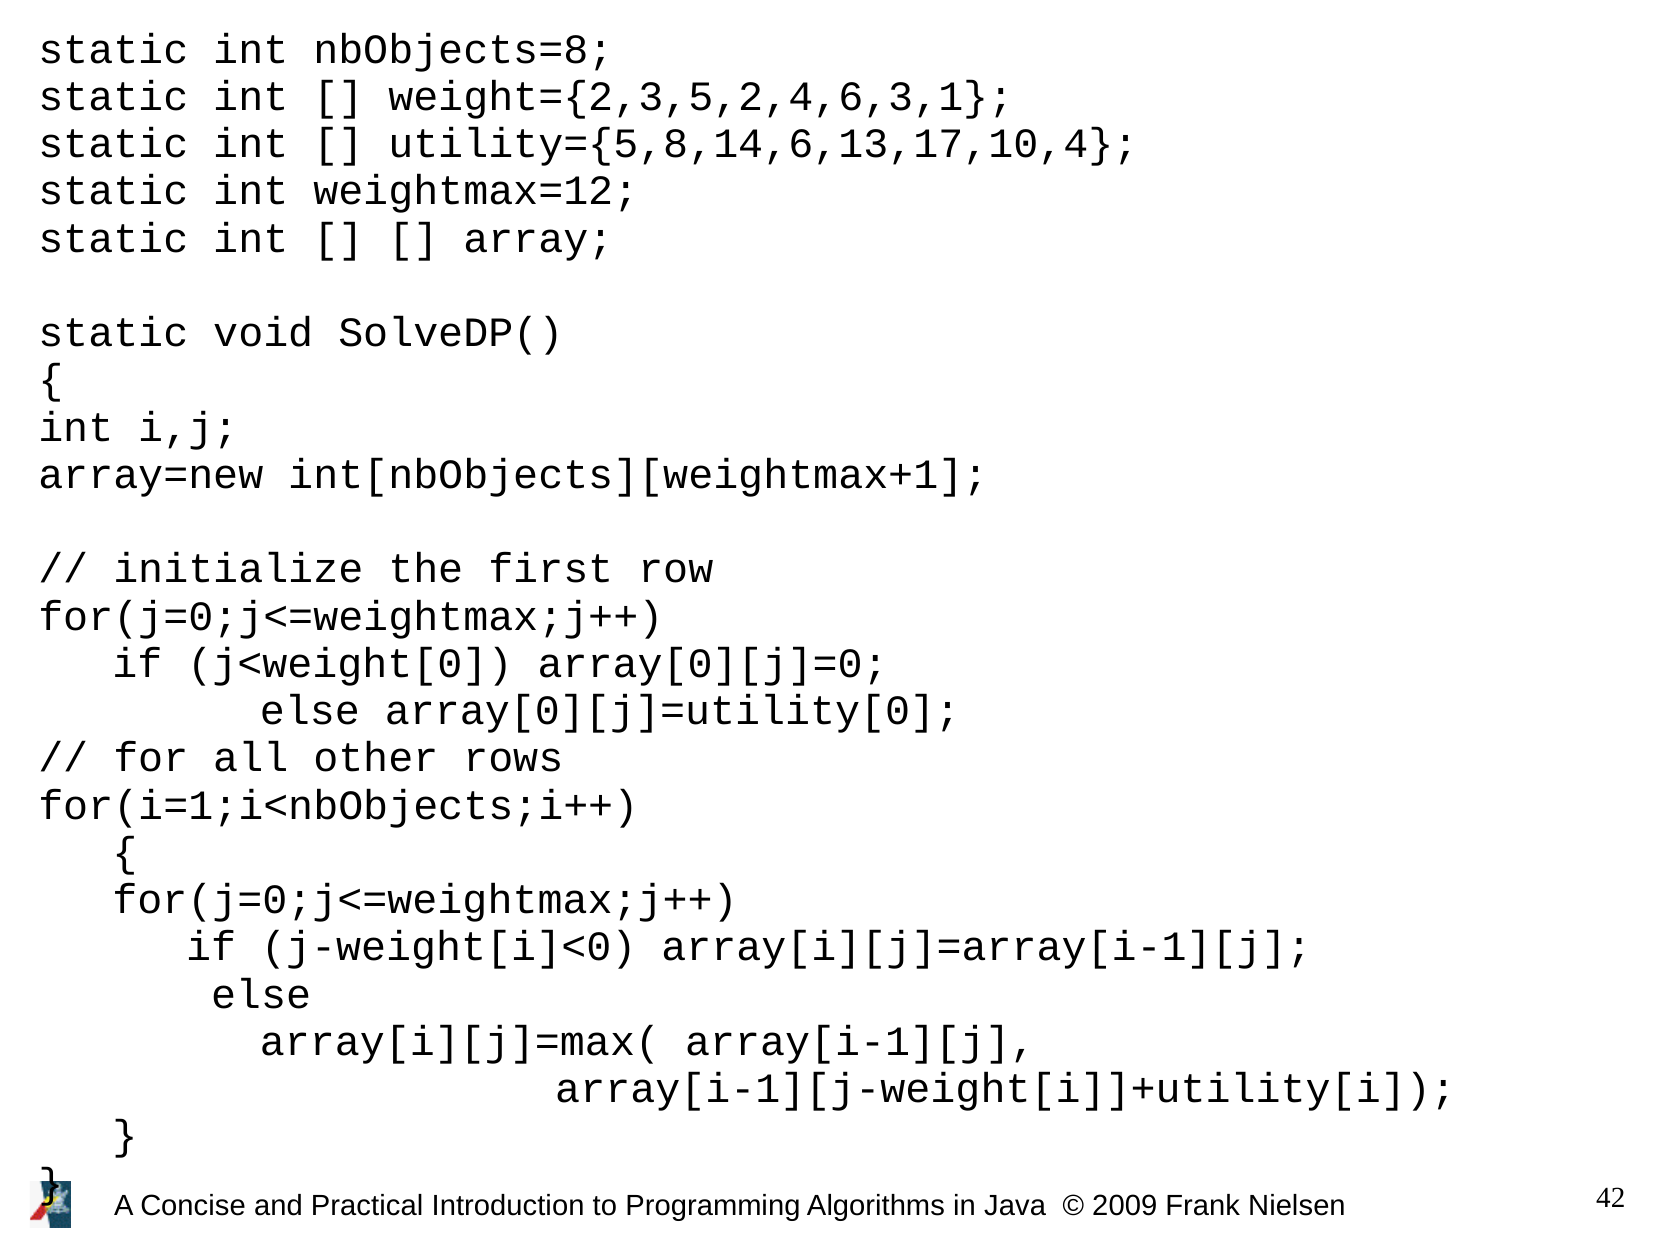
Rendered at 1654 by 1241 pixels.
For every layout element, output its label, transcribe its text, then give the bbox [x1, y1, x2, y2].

picture [29, 1181, 71, 1228]
text_box static int nbObjects=8; static int [] weight={2,3,5,2,4,6,3,1}; static int [] utility={5,8,14,6,13,17,10,4}; static int weightmax=12; static int [] [] array; static void SolveDP() { int i,j; array=new int[nbObjects][weightmax+1]; // initialize the first row for(j=0;j<=weightmax;j++) if (j<weight[0]) array[0][j]=0; else array[0][j]=utility[0]; // for all other rows for(i=1;i<nbObjects;i++) { for(j=0;j<=weightmax;j++) if (j-weight[i]<0) array[i][j]=array[i-1][j]; else array[i][j]=max( array[i-1][j], array[i-1][j-weight[i]]+utility[i]); } } [23, 21, 1530, 1156]
